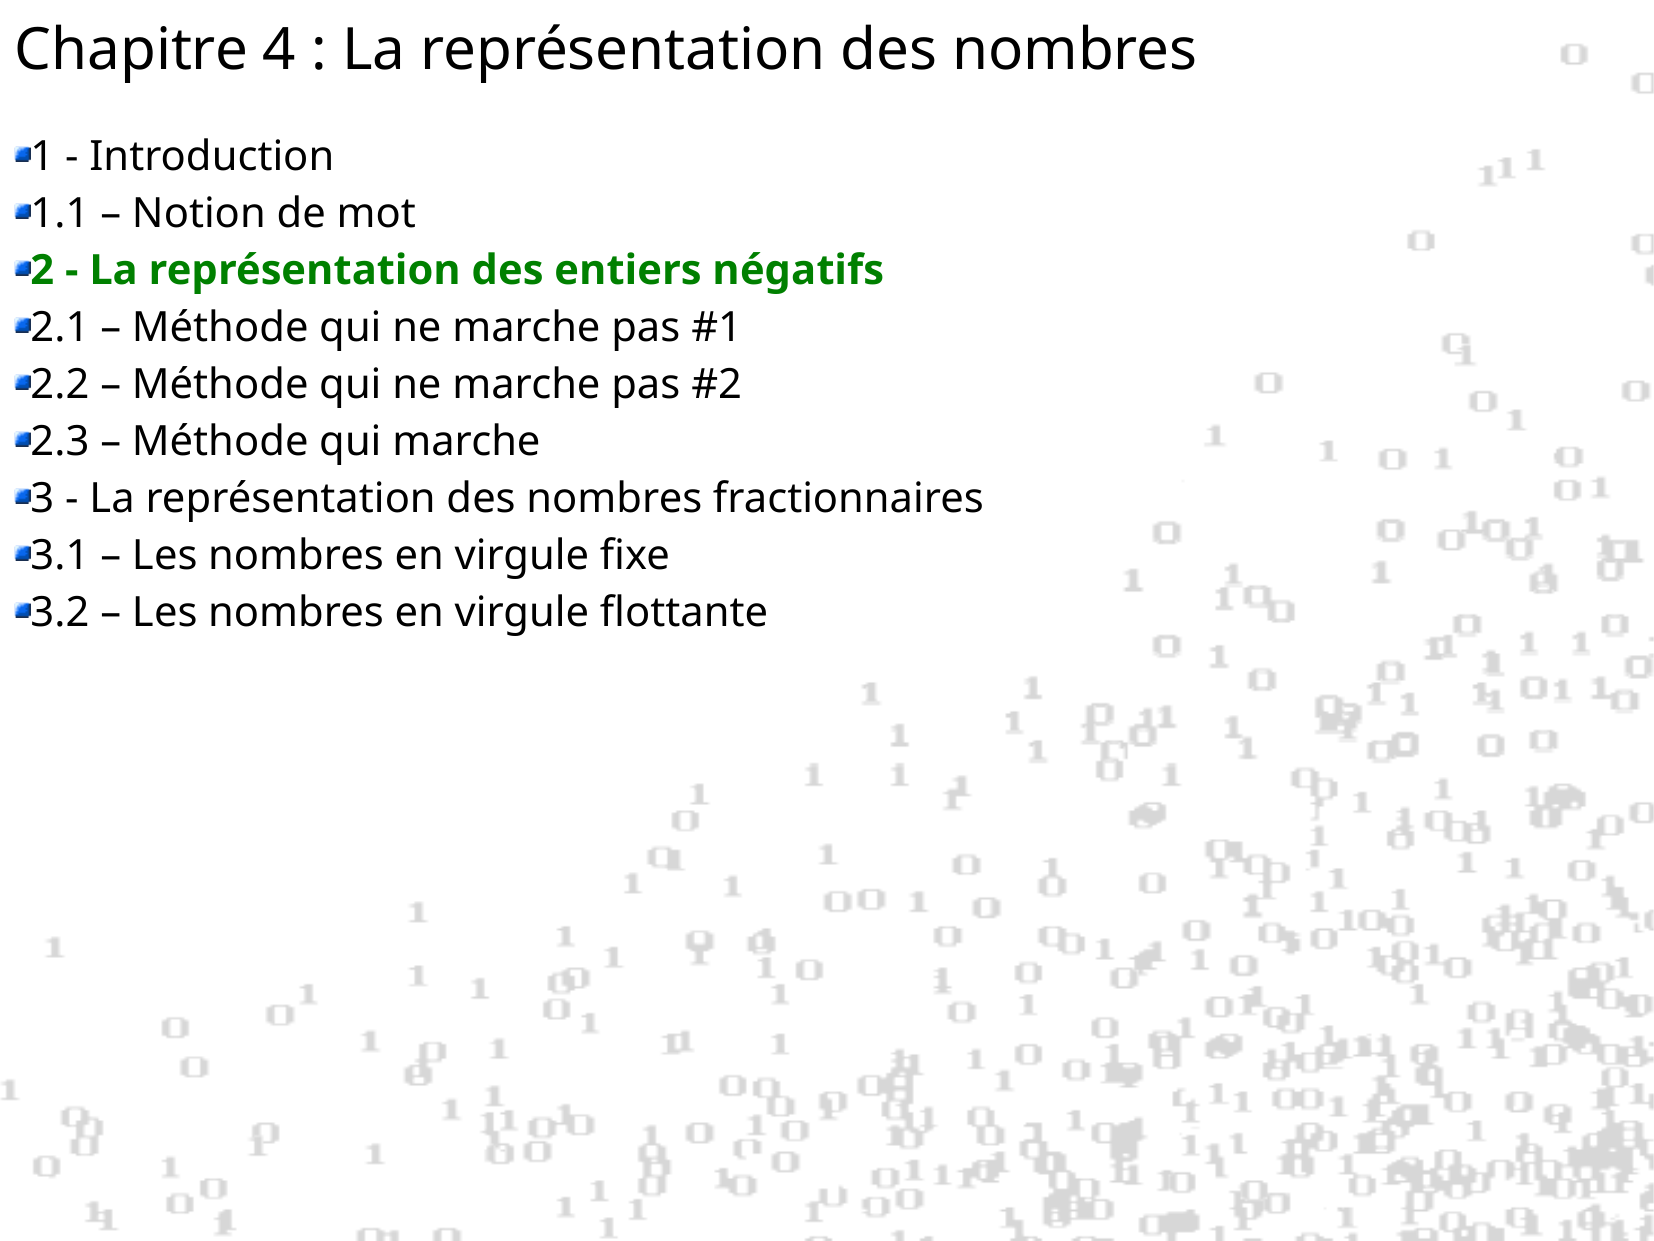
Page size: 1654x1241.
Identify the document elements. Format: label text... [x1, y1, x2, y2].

picture [0, 89, 1654, 1241]
text_box 1 - Introduction 1.1 – Notion de mot 2 - La représentation des entiers négatifs 2.1 – Méthode qui ne marche pas #1 2.2 – Méthode qui ne marche pas #2 2.3 – Méthode qui marche 3 - La représentation des nombres fractionnaires 3.1 – Les nombres en virgule fixe 3.2 – Les nombres en virgule flottante [0, 118, 1211, 588]
text_box Chapitre 4 : La représentation des nombres [0, 0, 1654, 89]
